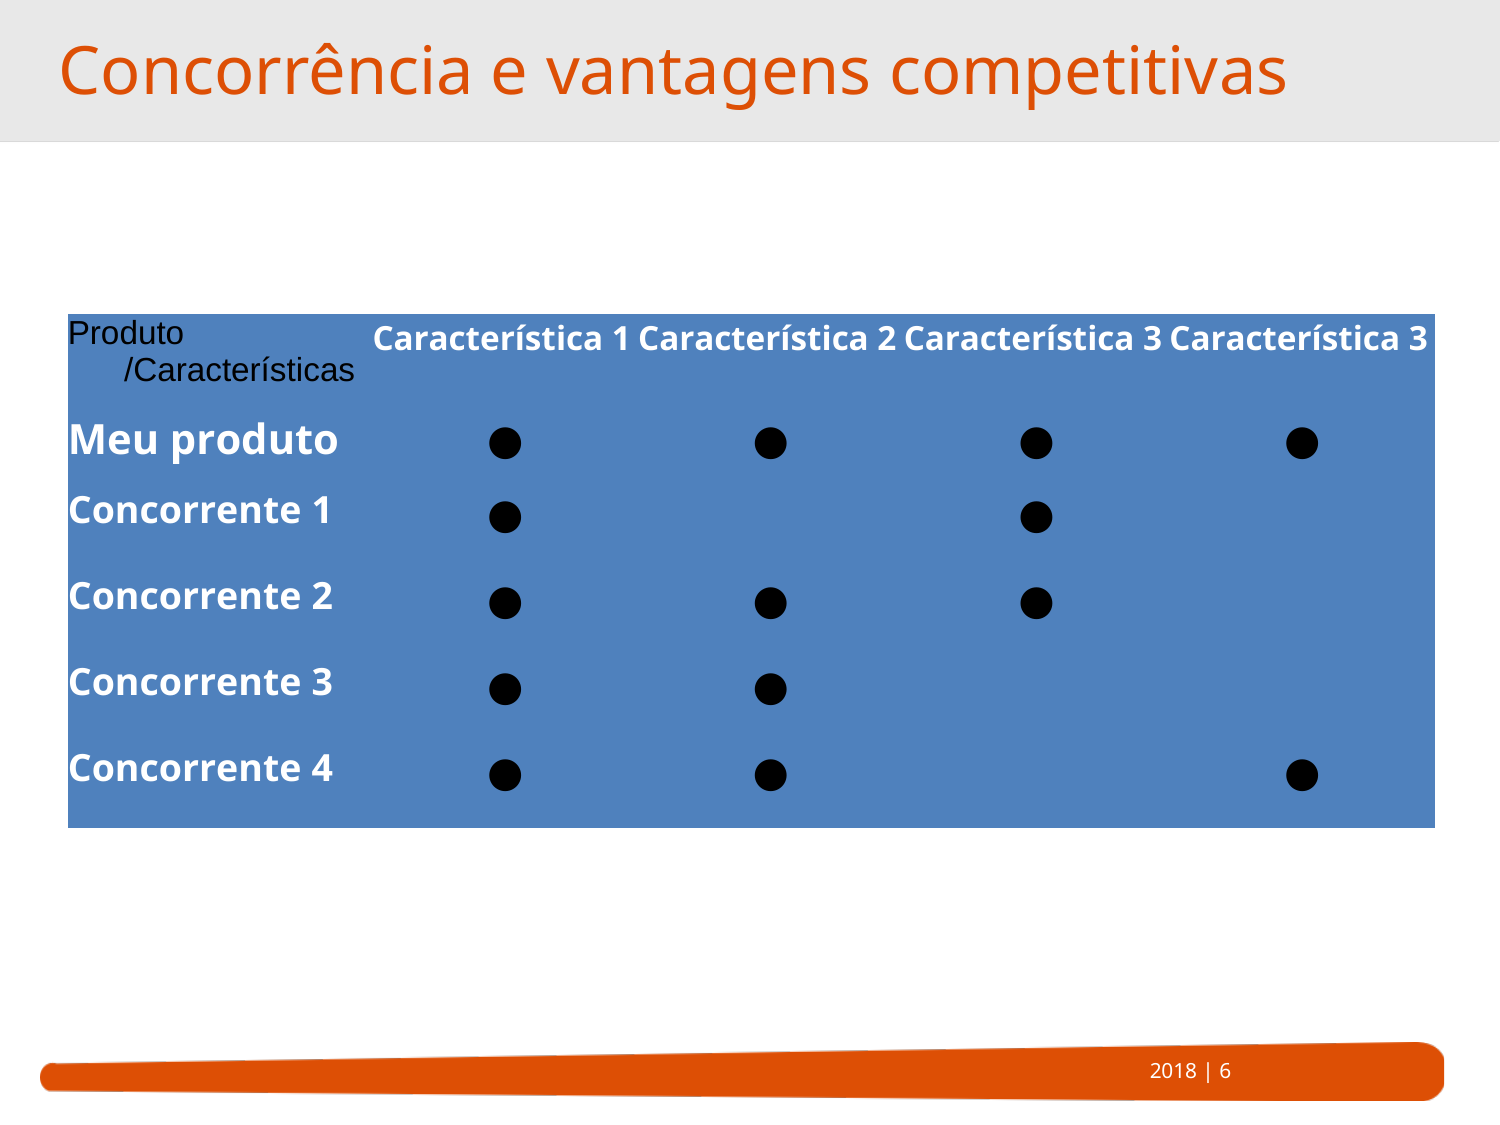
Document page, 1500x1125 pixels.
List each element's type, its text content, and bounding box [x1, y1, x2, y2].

text_box Concorrência e vantagens competitivas [58, 2, 1440, 148]
table_cell [1169, 484, 1435, 570]
table_cell ● [638, 656, 904, 742]
table_header Característica 3 [1169, 314, 1435, 409]
table_cell ● [372, 409, 638, 484]
table_cell Concorrente 2 [68, 570, 372, 656]
table_cell ● [372, 484, 638, 570]
table_cell ● [372, 742, 638, 828]
table_cell ● [372, 656, 638, 742]
table_cell [904, 742, 1169, 828]
table_cell Concorrente 3 [68, 656, 372, 742]
table_header Característica 3 [904, 314, 1169, 409]
table_cell ● [1169, 742, 1435, 828]
table_header Característica 2 [638, 314, 904, 409]
table_cell ● [372, 570, 638, 656]
table_cell [904, 656, 1169, 742]
table_cell ● [638, 742, 904, 828]
table_header Produto /Características [68, 314, 372, 409]
table_cell Concorrente 4 [68, 742, 372, 828]
table_cell ● [1169, 409, 1435, 484]
table_cell ● [638, 570, 904, 656]
table_cell Concorrente 1 [68, 484, 372, 570]
table_cell ● [638, 409, 904, 484]
table_cell [1169, 570, 1435, 656]
table_cell ● [904, 484, 1169, 570]
table_header Característica 1 [372, 314, 638, 409]
table_cell [638, 484, 904, 570]
table_cell ● [904, 409, 1169, 484]
table_cell [1169, 656, 1435, 742]
table_cell Meu produto [68, 409, 372, 484]
table_cell ● [904, 570, 1169, 656]
